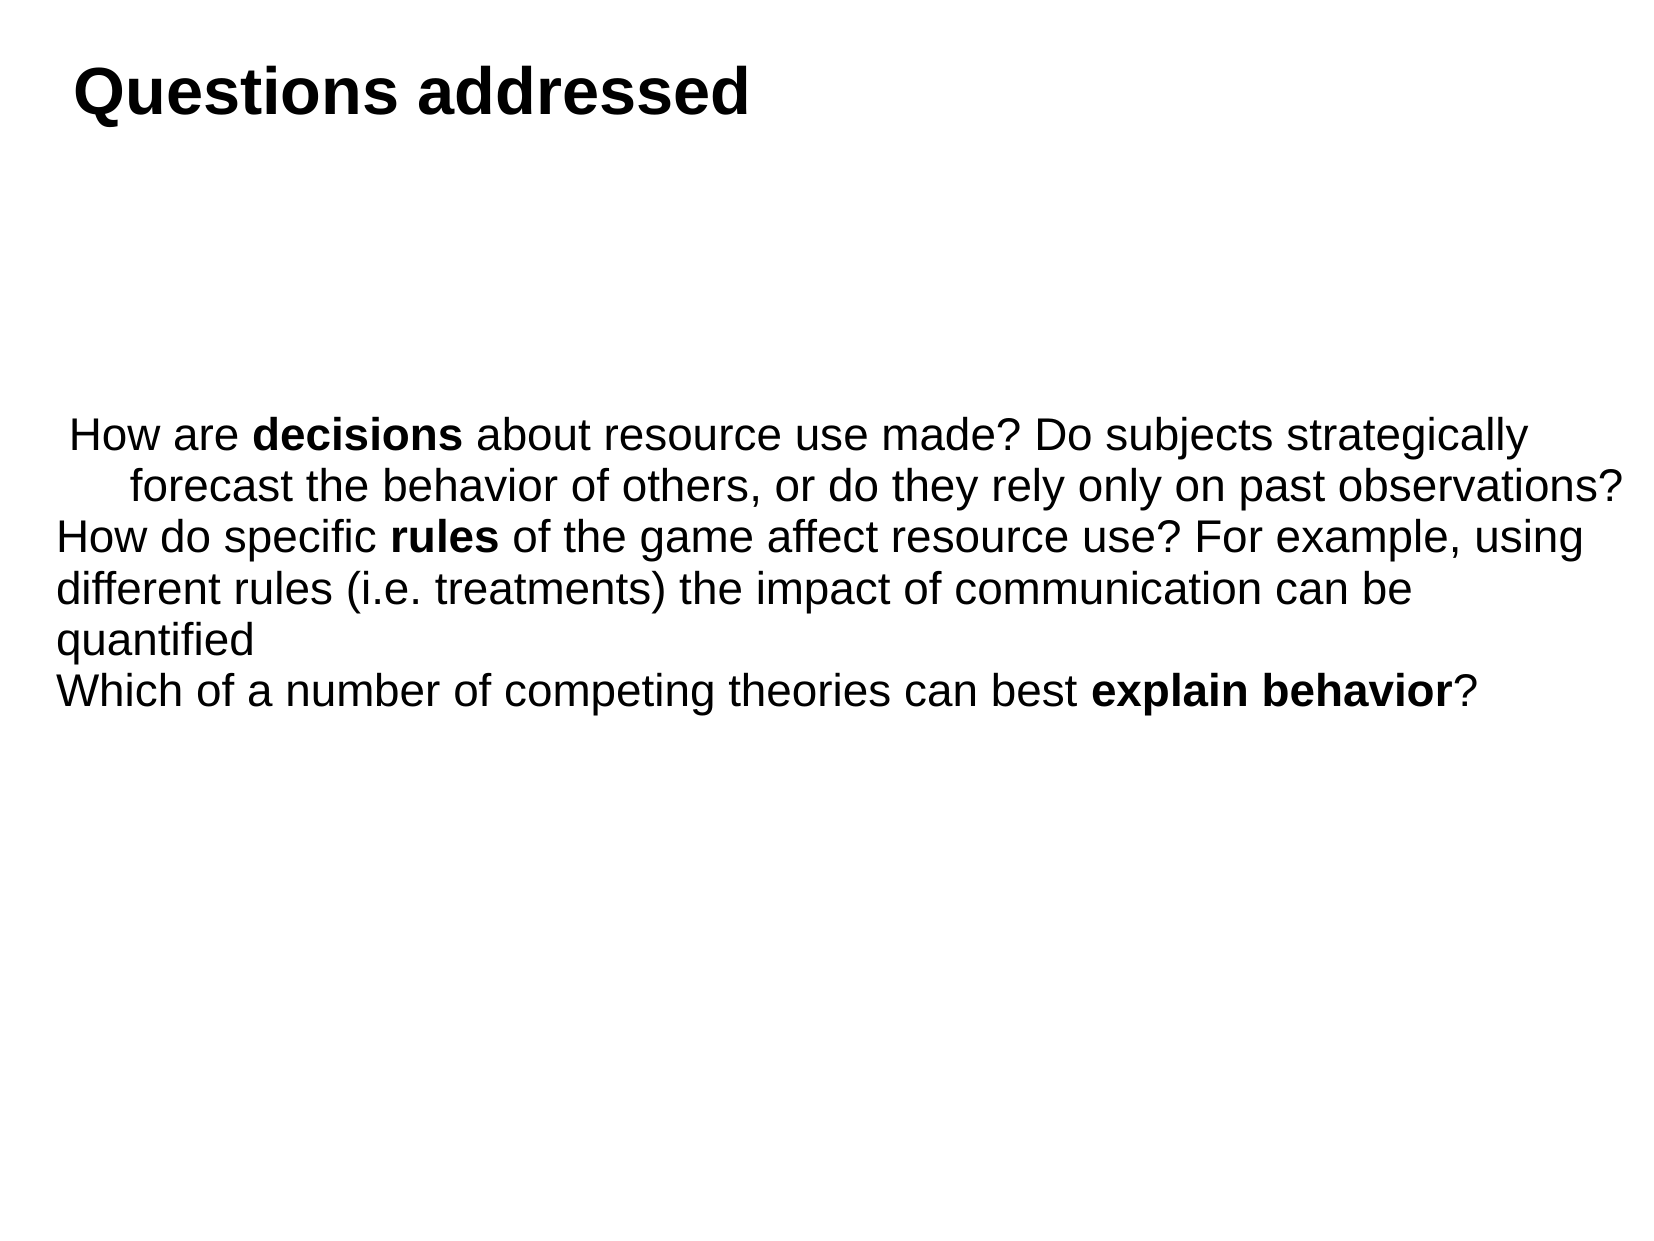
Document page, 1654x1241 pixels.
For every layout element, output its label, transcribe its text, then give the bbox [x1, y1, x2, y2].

text_box How are decisions about resource use made? Do subjects strategically forecast the behavior of others, or do they rely only on past observations? How do specific rules of the game affect resource use? For example, using different rules (i.e. treatments) the impact of communication can be quantified Which of a number of competing theories can best explain behavior? [41, 401, 1654, 829]
text_box Questions addressed [59, 47, 1211, 163]
